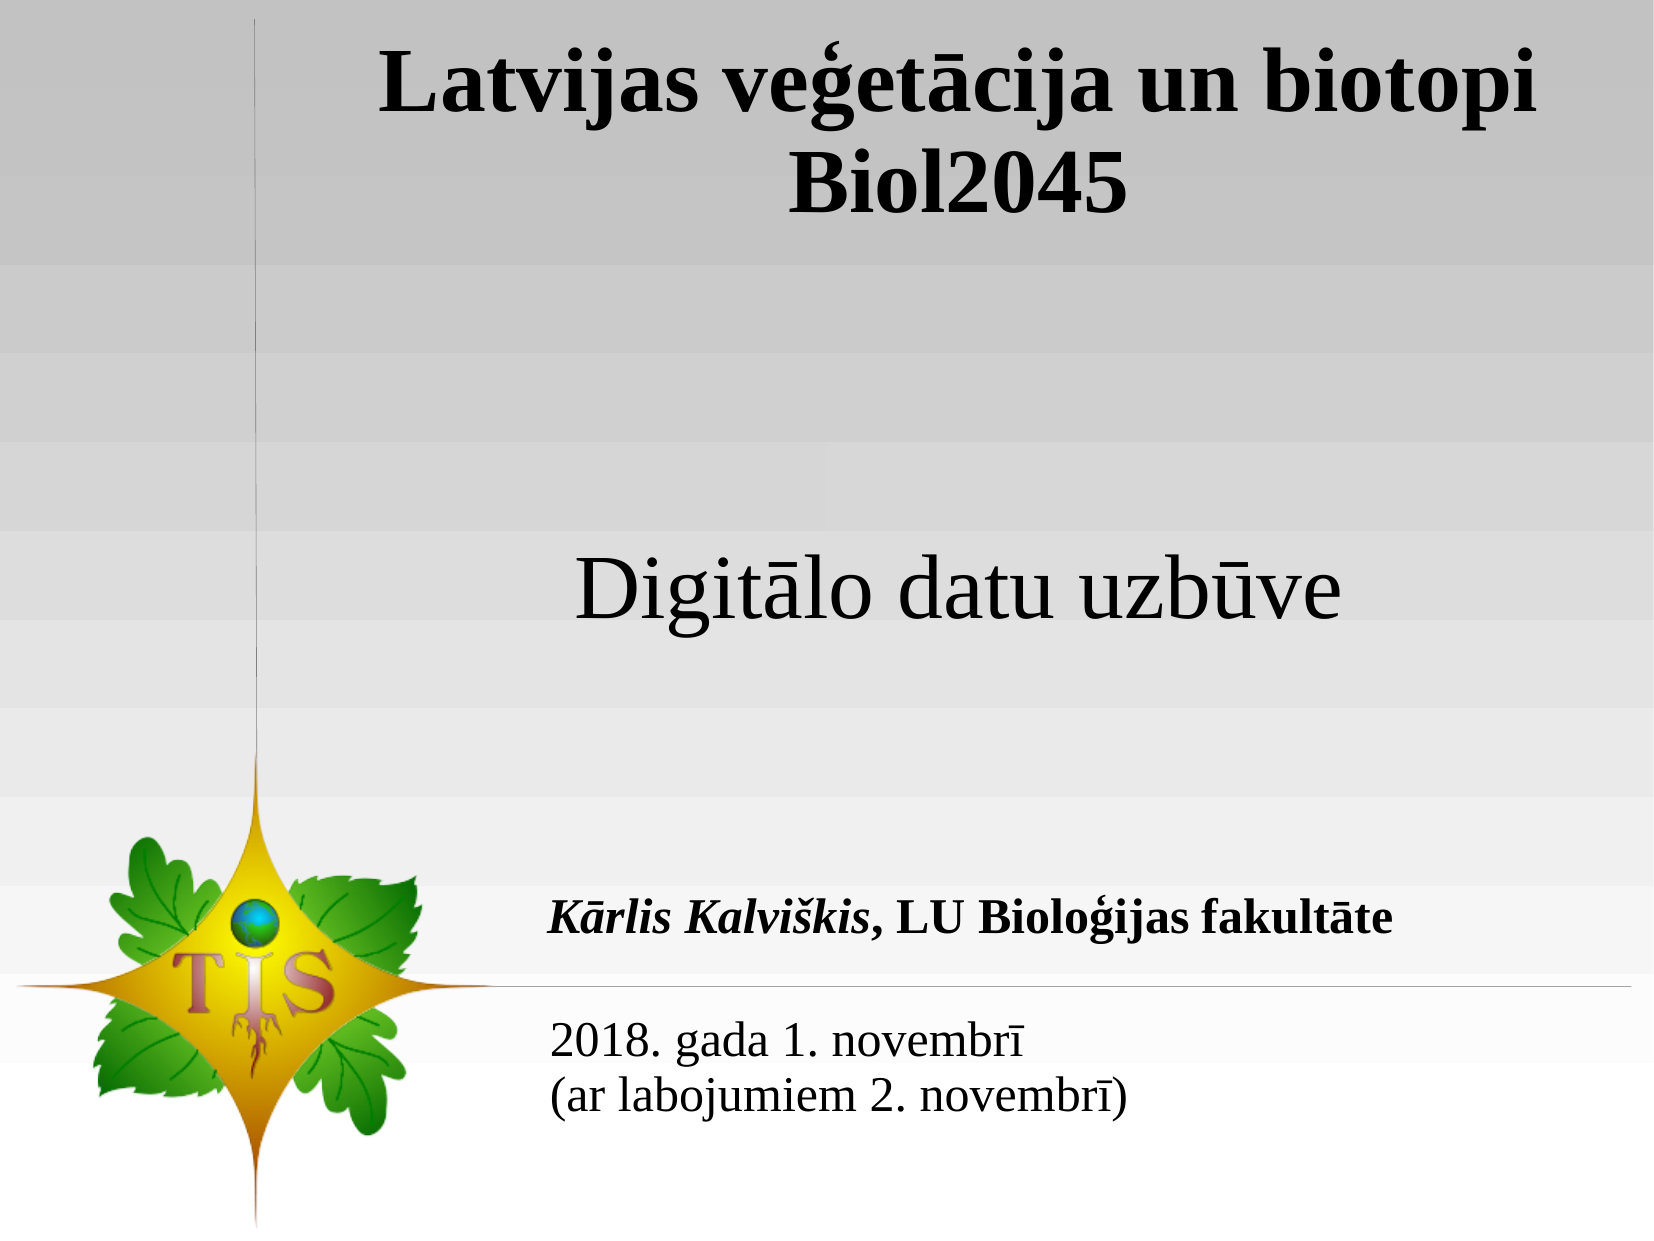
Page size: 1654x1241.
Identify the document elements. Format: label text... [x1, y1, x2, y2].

list 2018. gada 1. novembrī (ar labojumiem 2. novembrī) [478, 1011, 1654, 1241]
picture [0, 0, 1654, 1241]
title Digitālo datu uzbūve [295, 314, 1625, 861]
